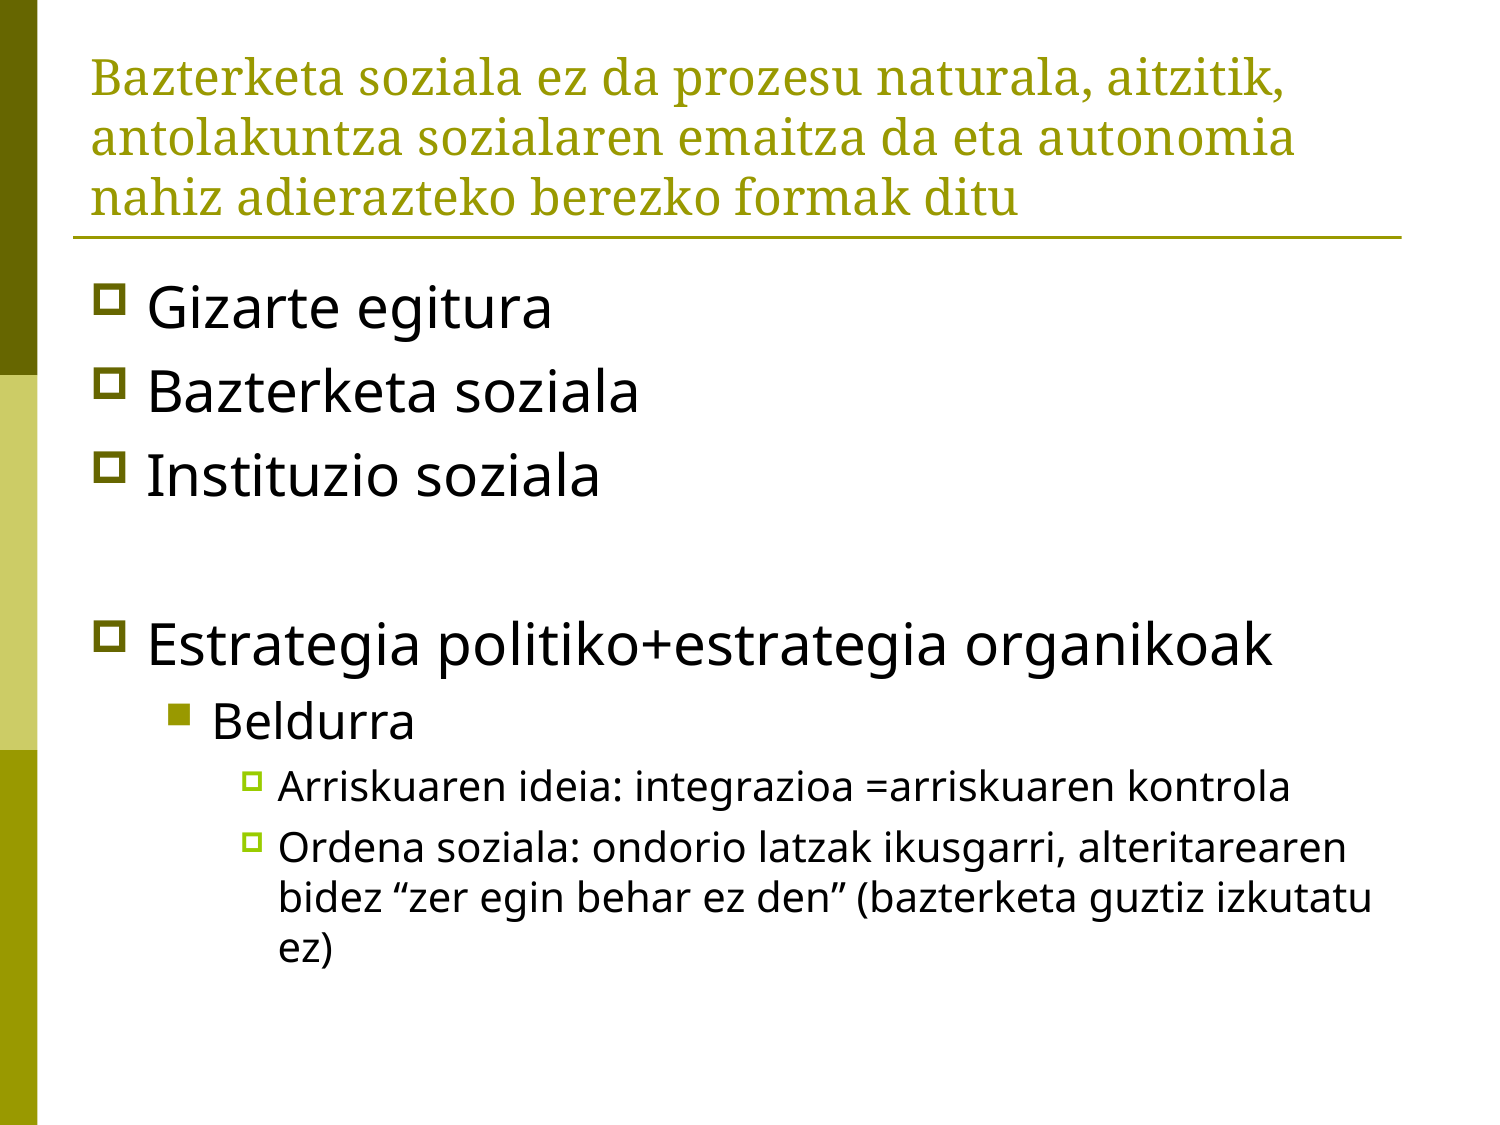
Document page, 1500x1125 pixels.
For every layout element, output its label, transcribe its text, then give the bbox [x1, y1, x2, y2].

list Gizarte egitura Bazterketa soziala Instituzio soziala Estrategia politiko+estrategia organikoak Beldurra Arriskuaren ideia: integrazioa =arriskuaren kontrola Ordena soziala: ondorio latzak ikusgarri, alteritarearen bidez “zer egin behar ez den” (bazterketa guztiz izkutatu ez) [75, 262, 1426, 1006]
title Bazterketa soziala ez da prozesu naturala, aitzitik, antolakuntza sozialaren emaitza da eta autonomia nahiz adierazteko berezko formak ditu [75, 45, 1426, 233]
